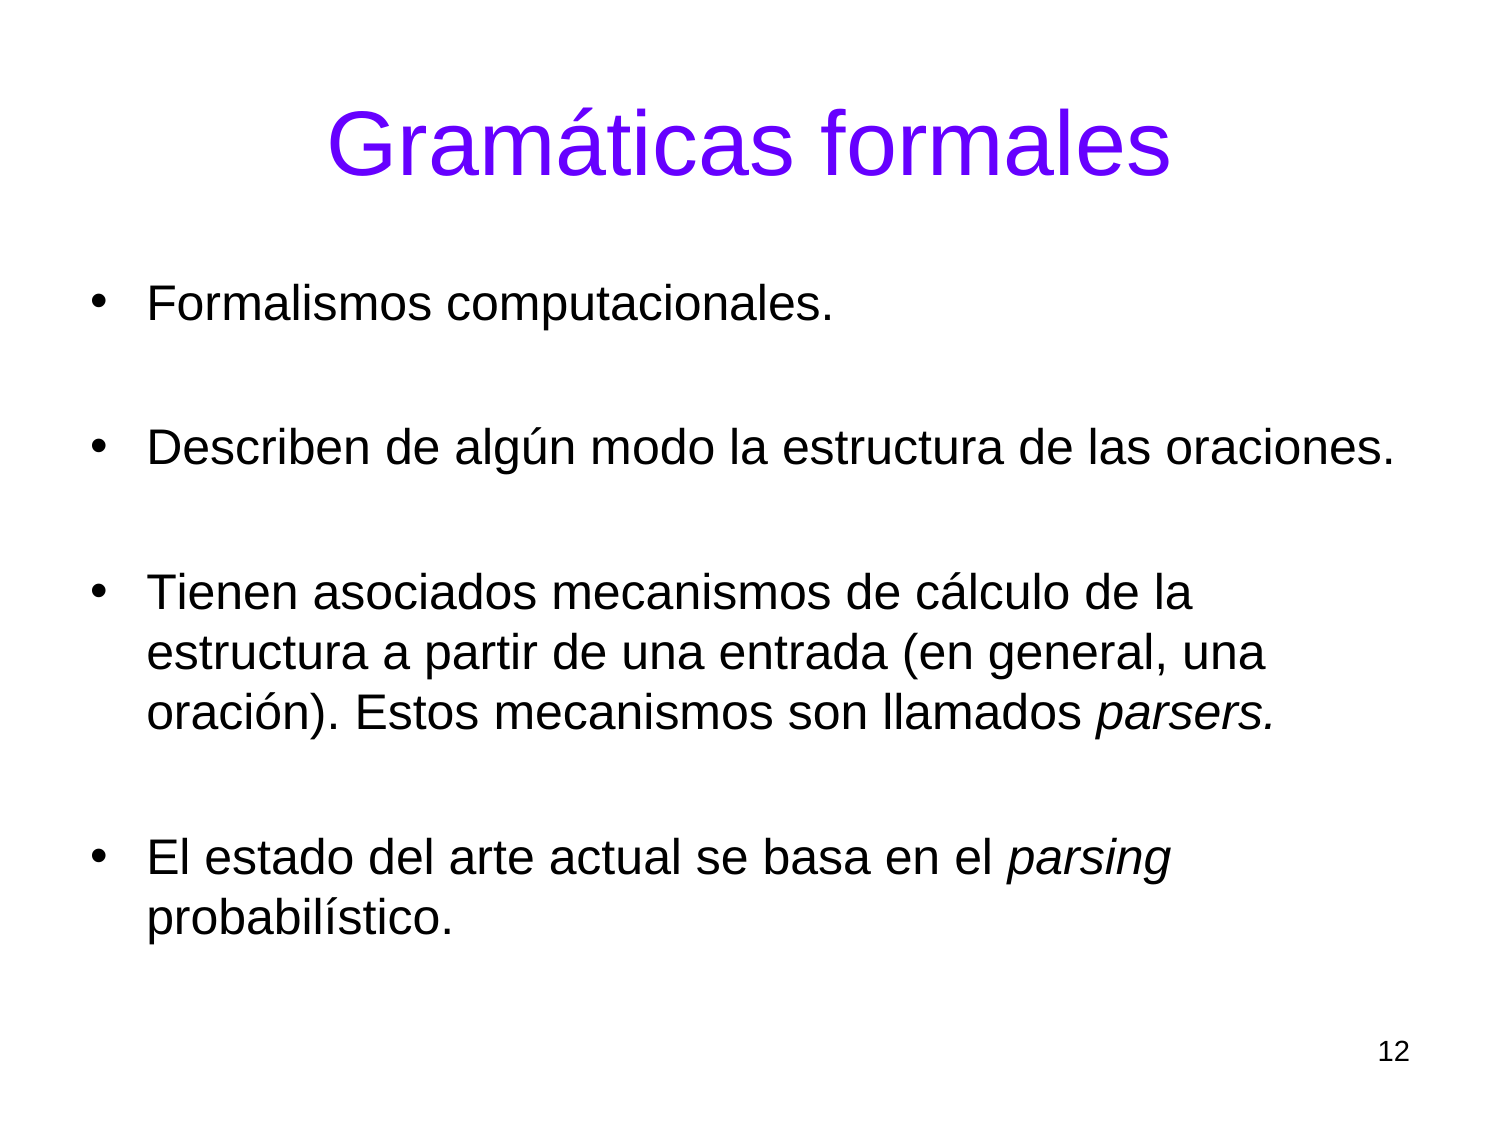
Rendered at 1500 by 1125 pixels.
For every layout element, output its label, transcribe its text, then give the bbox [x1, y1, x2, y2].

list Formalismos computacionales. Describen de algún modo la estructura de las oraciones. Tienen asociados mecanismos de cálculo de la estructura a partir de una entrada (en general, una oración). Estos mecanismos son llamados parsers. El estado del arte actual se basa en el parsing probabilístico. [75, 262, 1426, 1005]
title Gramáticas formales [75, 45, 1426, 233]
text_box <número> [1074, 1024, 1426, 1103]
